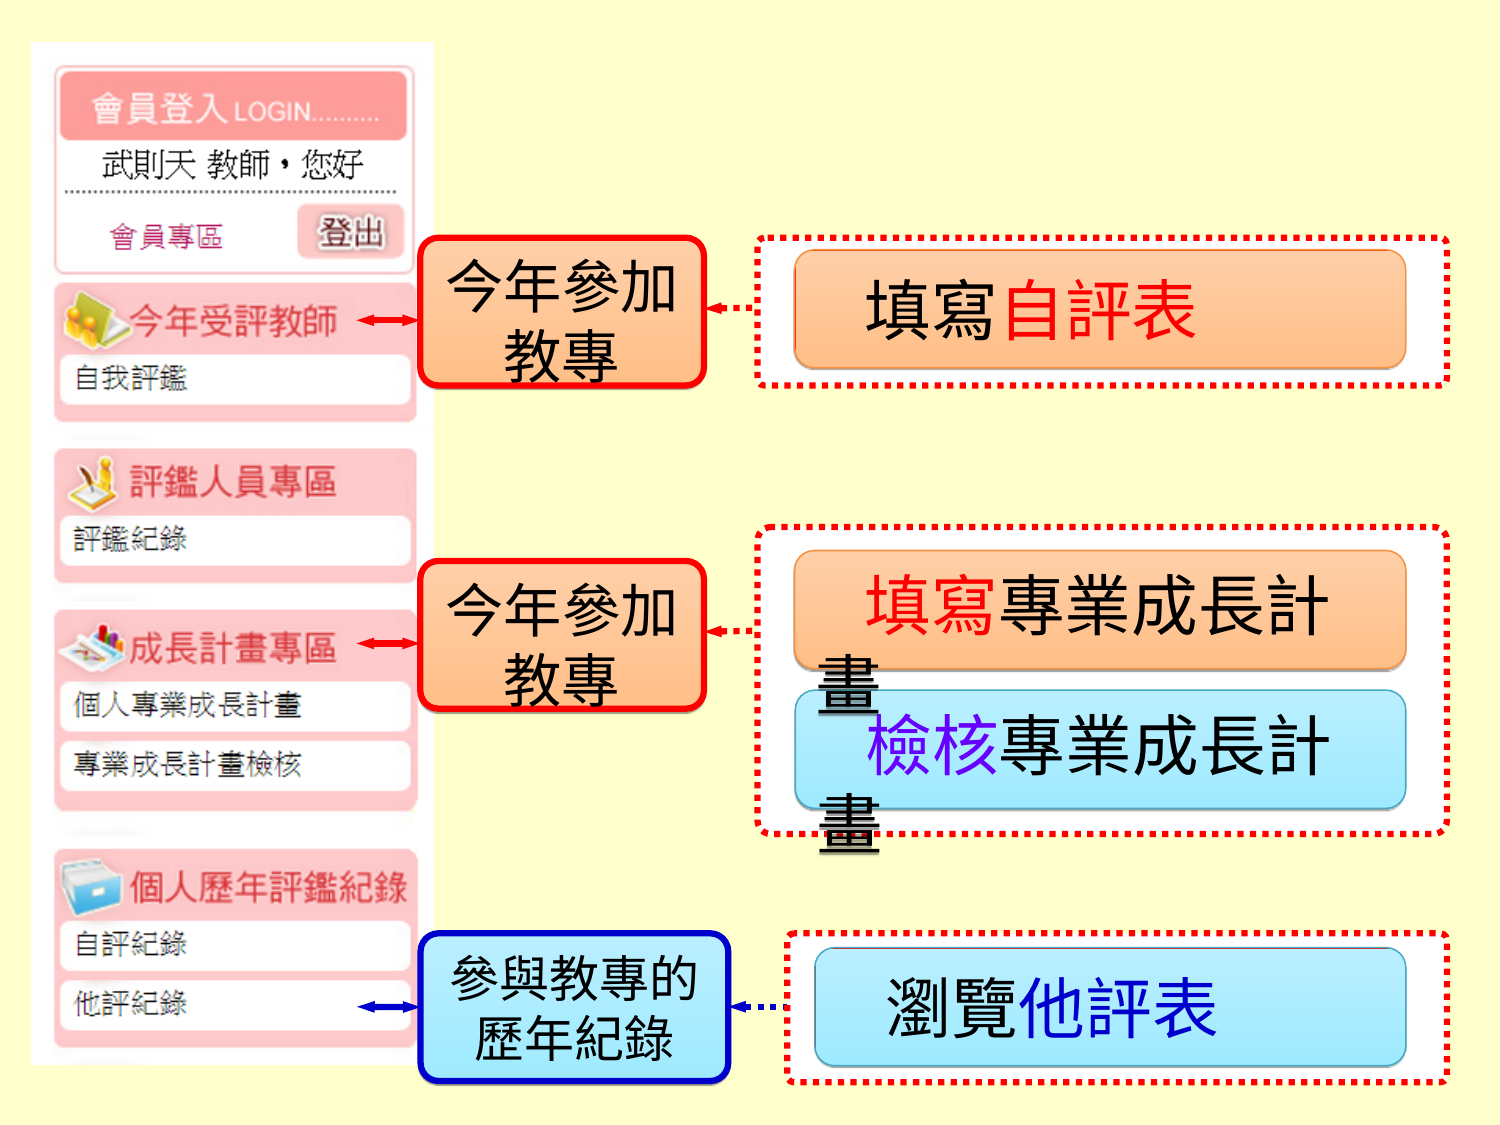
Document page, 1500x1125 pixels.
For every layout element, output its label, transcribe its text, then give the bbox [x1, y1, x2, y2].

text_box 填寫專業成長計畫 [794, 550, 1406, 669]
text_box [757, 527, 1447, 835]
text_box 填寫自評表 [794, 249, 1406, 368]
text_box 瀏覽他評表 [814, 947, 1406, 1066]
text_box 檢核專業成長計畫 [795, 690, 1406, 809]
text_box [787, 933, 1447, 1083]
text_box [757, 237, 1447, 386]
text_box 今年參加 教專 [420, 560, 704, 709]
text_box 今年參加 教專 [420, 237, 704, 386]
picture [31, 42, 434, 1065]
text_box 參與教專的 歷年紀錄 [420, 933, 729, 1082]
